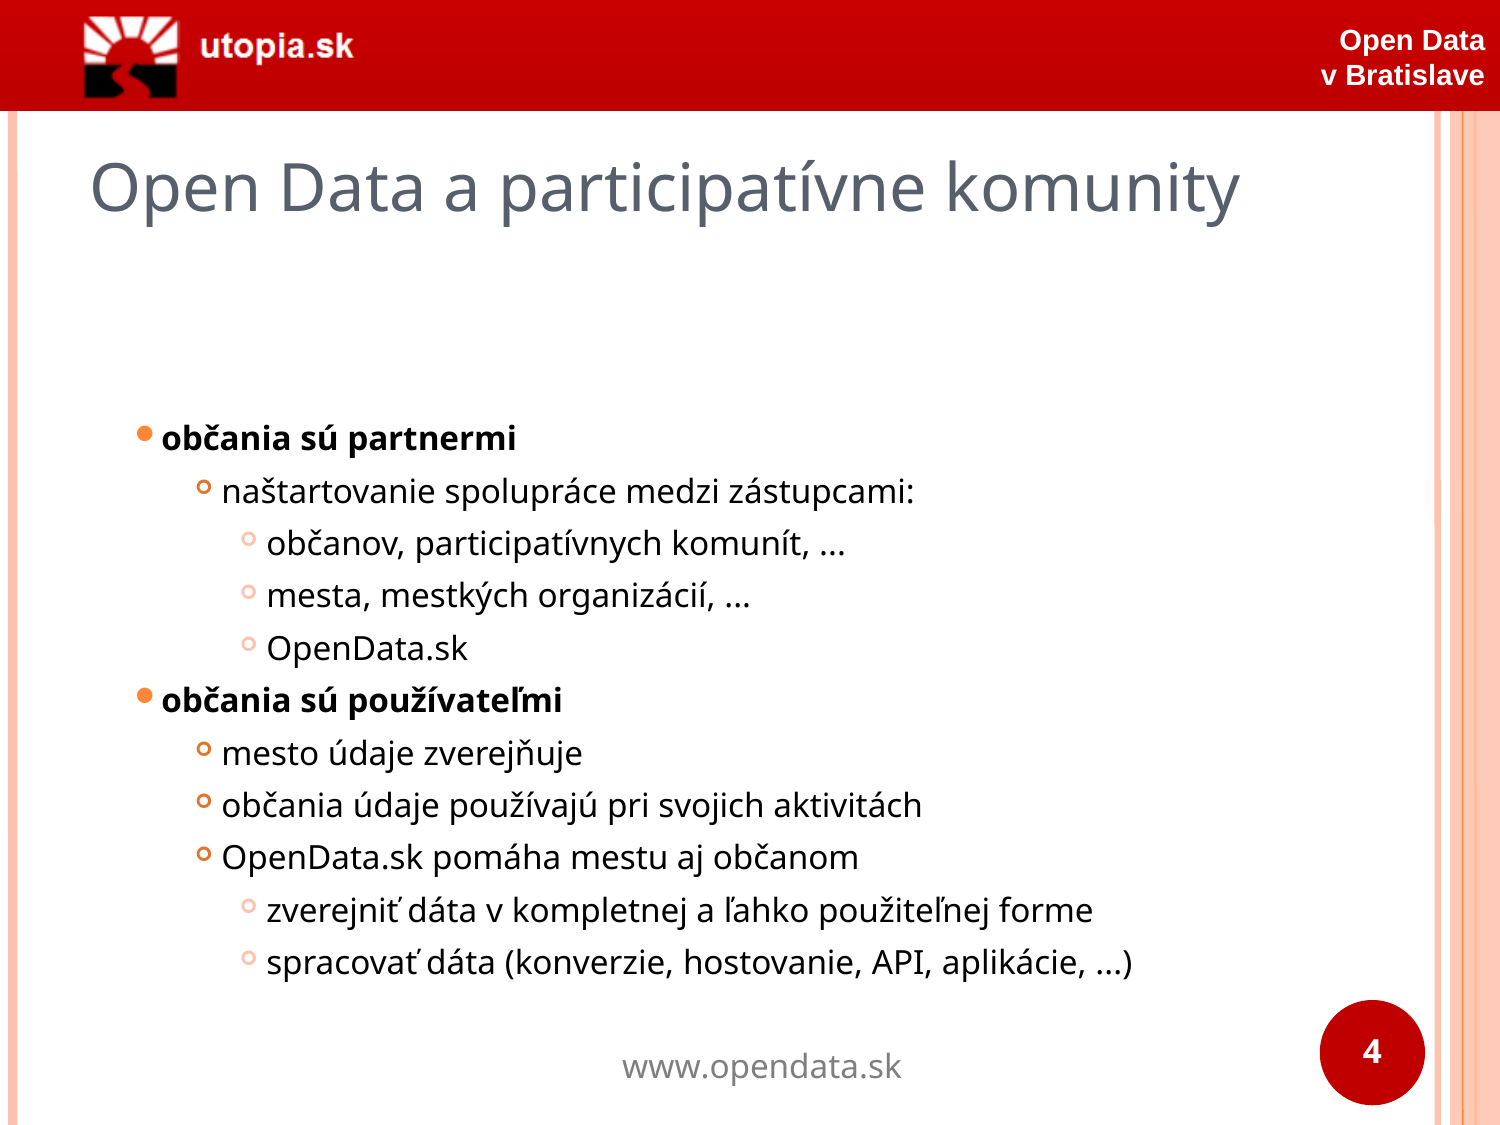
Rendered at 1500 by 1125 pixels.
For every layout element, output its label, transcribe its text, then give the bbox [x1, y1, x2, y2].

picture [0, 0, 1500, 111]
picture [1344, 33, 1356, 45]
subtitle občania sú partnermi naštartovanie spolupráce medzi zástupcami: občanov, participatívnych komunít, ... mesta, mestkých organizácií, ... OpenData.sk občania sú používateľmi mesto údaje zverejňuje občania údaje používajú pri svojich aktivitách OpenData.sk pomáha mestu aj občanom zverejniť dáta v kompletnej a ľahko použiteľnej forme spracovať dáta (konverzie, hostovanie, API, aplikácie, ...) [74, 262, 1300, 1084]
title Open Data a participatívne komunity [74, 45, 1479, 233]
picture [1368, 37, 1374, 45]
picture [1427, 33, 1437, 45]
picture [1401, 37, 1407, 45]
